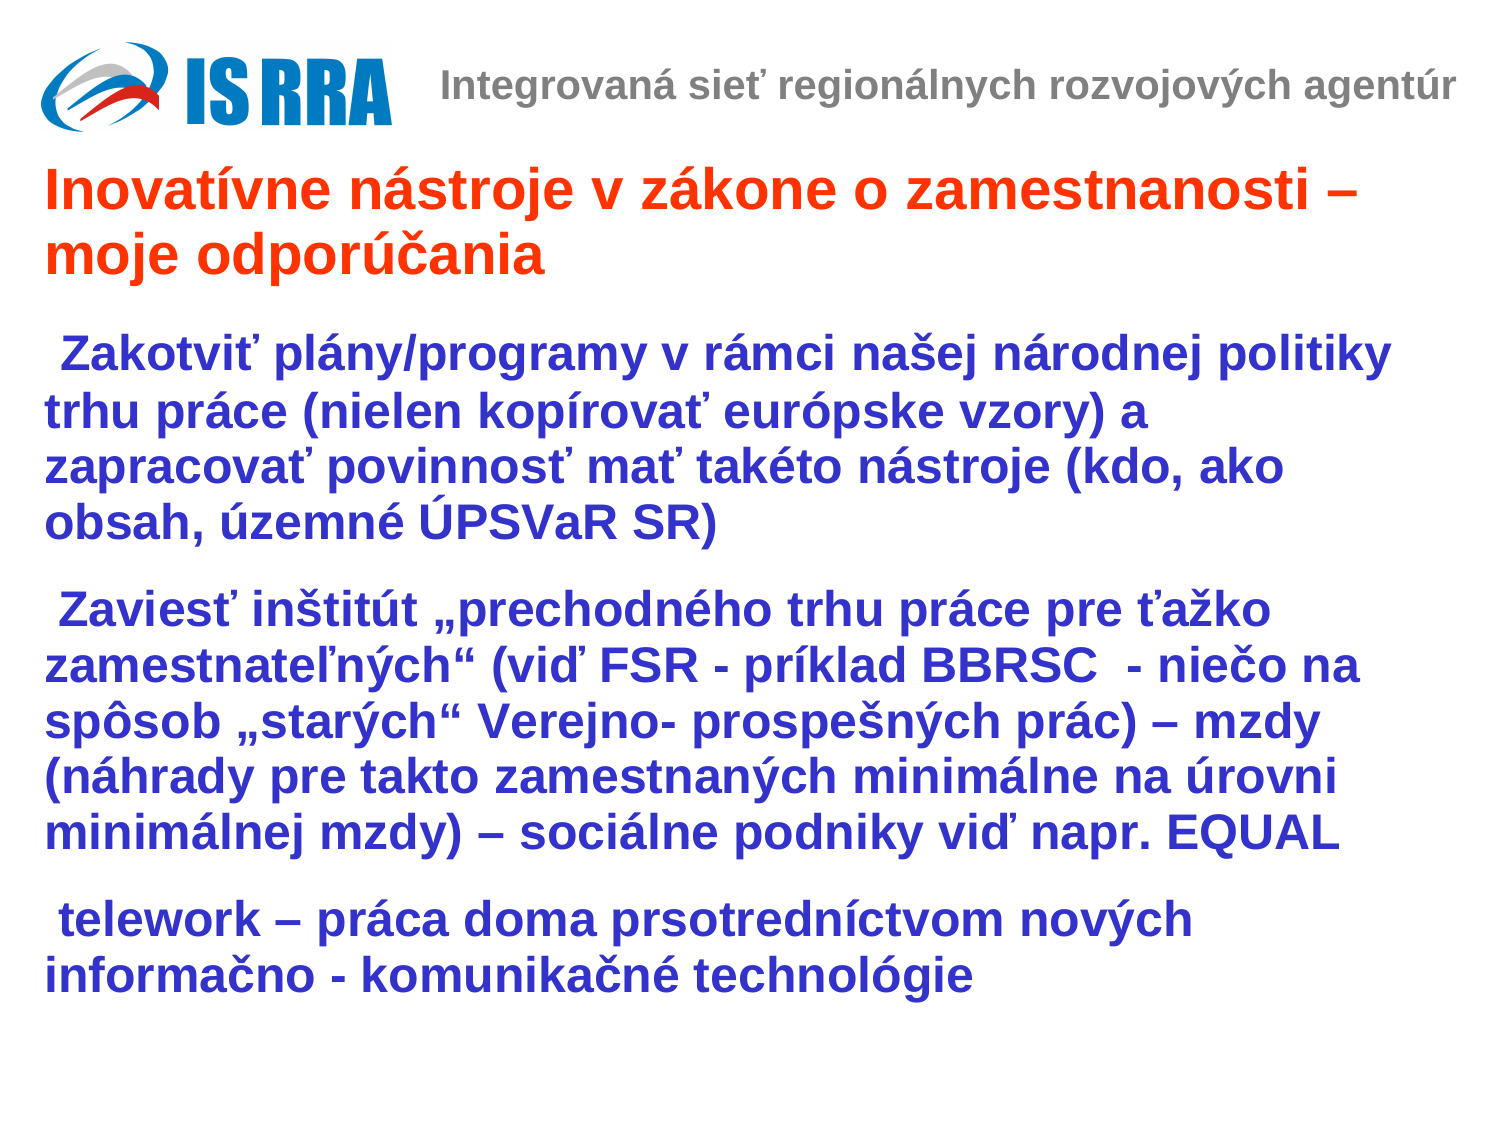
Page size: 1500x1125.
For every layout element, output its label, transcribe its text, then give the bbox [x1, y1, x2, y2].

picture [41, 42, 392, 133]
text_box Integrovaná sieť regionálnych rozvojových agentúr [424, 54, 1500, 117]
text_box Inovatívne nástroje v zákone o zamestnanosti – moje odporúčania Zakotviť plány/programy v rámci našej národnej politiky trhu práce (nielen kopírovať európske vzory) a zapracovať povinnosť mať takéto nástroje (kdo, ako obsah, územné ÚPSVaR SR) Zaviesť inštitút „prechodného trhu práce pre ťažko zamestnateľných“ (viď FSR - príklad BBRSC - niečo na spôsob „starých“ Verejno- prospešných prác) – mzdy (náhrady pre takto zamestnaných minimálne na úrovni minimálnej mzdy) – sociálne podniky viď napr. EQUAL telework – práca doma prsotredníctvom nových informačno - komunikačné technológie [29, 148, 1422, 1011]
